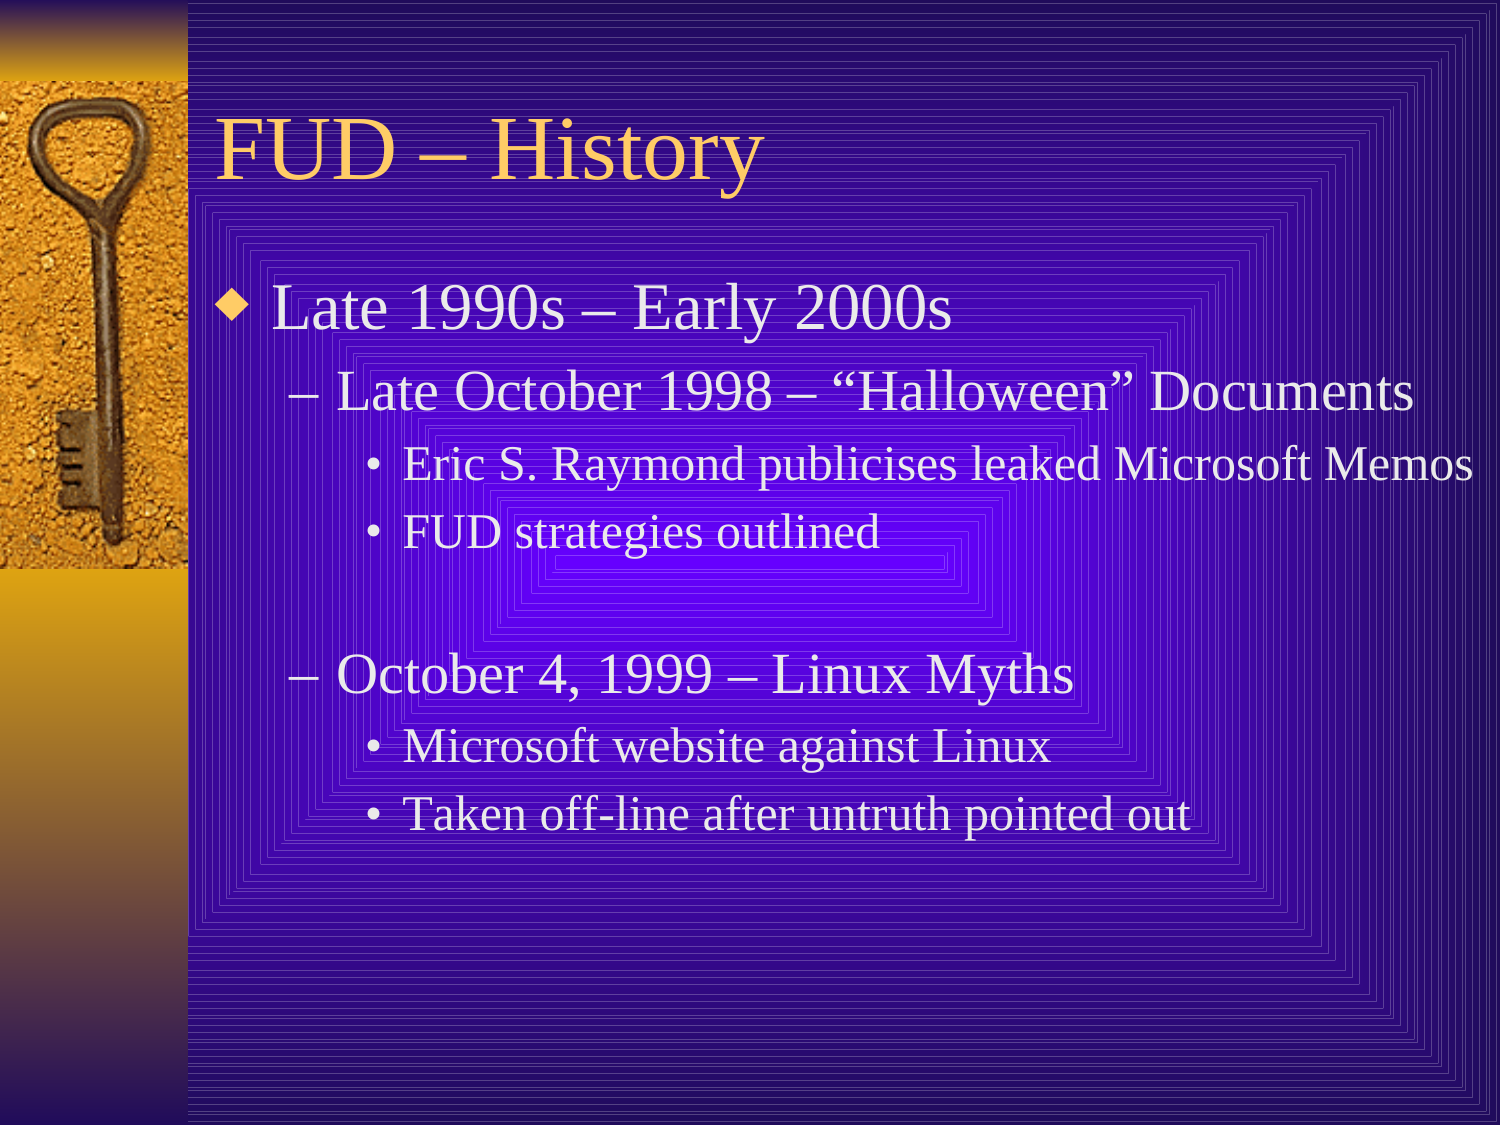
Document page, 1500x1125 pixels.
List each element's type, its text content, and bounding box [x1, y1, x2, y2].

list Late 1990s – Early 2000s Late October 1998 – “Halloween” Documents Eric S. Raymond publicises leaked Microsoft Memos FUD strategies outlined October 4, 1999 – Linux Myths Microsoft website against Linux Taken off-line after untruth pointed out [199, 262, 1500, 1000]
picture [0, 81, 188, 569]
title FUD – History [200, 49, 1476, 248]
